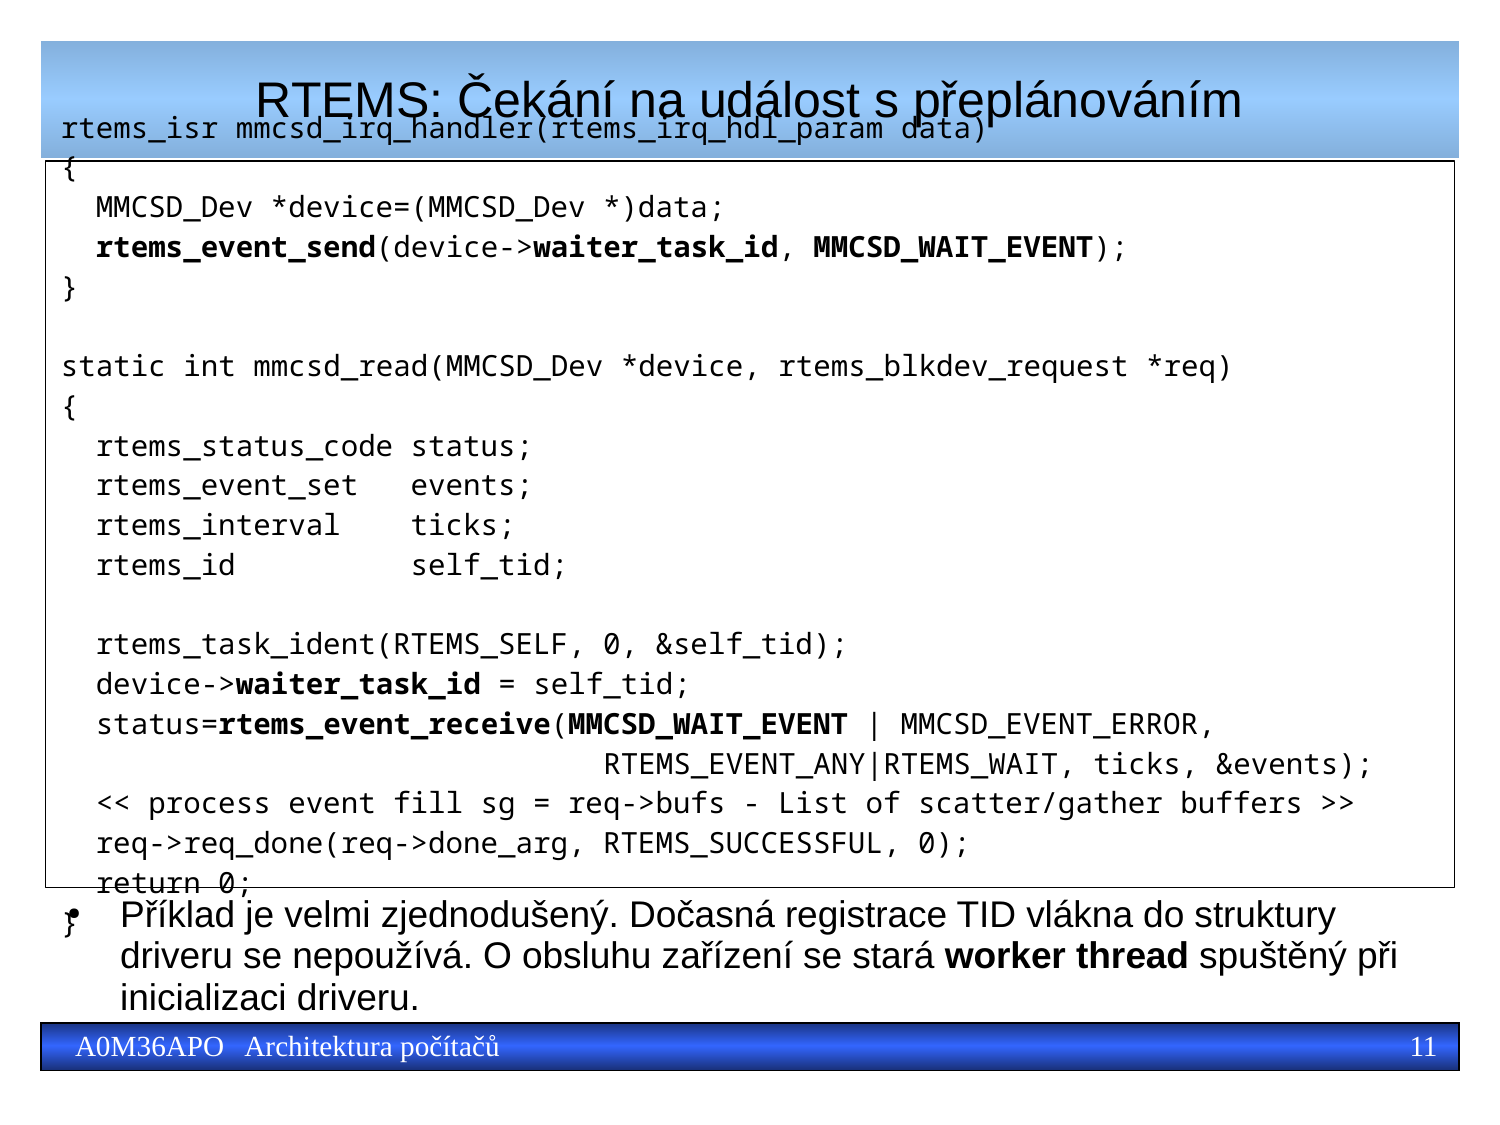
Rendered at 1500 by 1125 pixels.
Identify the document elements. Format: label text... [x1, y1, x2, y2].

text_box rtems_isr mmcsd_irq_handler(rtems_irq_hdl_param data) { MMCSD_Dev *device=(MMCSD_Dev *)data; rtems_event_send(device->waiter_task_id, MMCSD_WAIT_EVENT); } static int mmcsd_read(MMCSD_Dev *device, rtems_blkdev_request *req) { rtems_status_code status; rtems_event_set events; rtems_interval ticks; rtems_id self_tid; rtems_task_ident(RTEMS_SELF, 0, &self_tid); device->waiter_task_id = self_tid; status=rtems_event_receive(MMCSD_WAIT_EVENT | MMCSD_EVENT_ERROR, RTEMS_EVENT_ANY|RTEMS_WAIT, ticks, &events); << process event fill sg = req->bufs - List of scatter/gather buffers >> req->req_done(req->done_arg, RTEMS_SUCCESSFUL, 0); return 0; } [45, 160, 1455, 888]
title RTEMS: Čekání na událost s přeplánováním [41, 41, 1459, 158]
list Příklad je velmi zjednodušený. Dočasná registrace TID vlákna do struktury driveru se nepoužívá. O obsluhu zařízení se stará worker thread spuštěný při inicializaci driveru. [50, 894, 1450, 1020]
